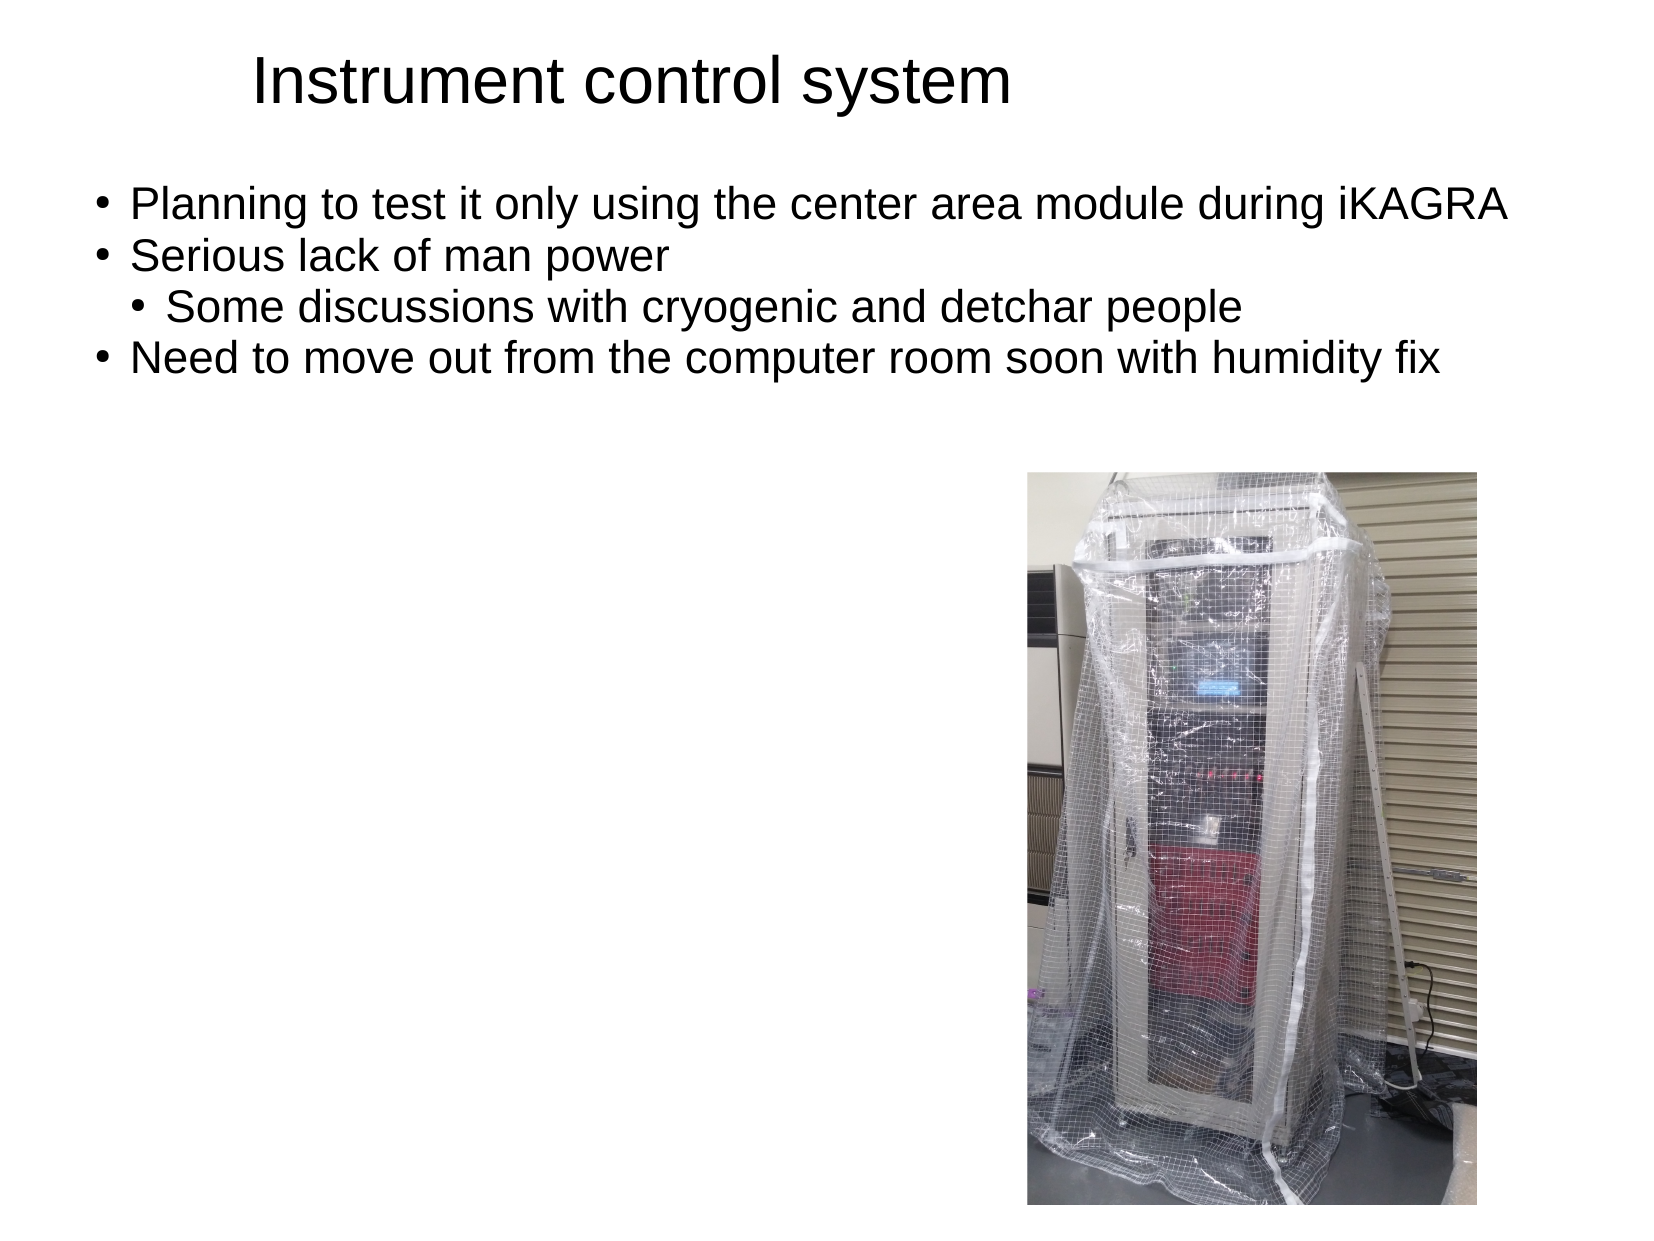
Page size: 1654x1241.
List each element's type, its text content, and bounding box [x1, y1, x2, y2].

picture [1027, 472, 1477, 1205]
text_box Planning to test it only using the center area module during iKAGRA Serious lack of man power Some discussions with cryogenic and detchar people Need to move out from the computer room soon with humidity fix [79, 170, 1524, 390]
text_box Instrument control system [236, 35, 1030, 126]
